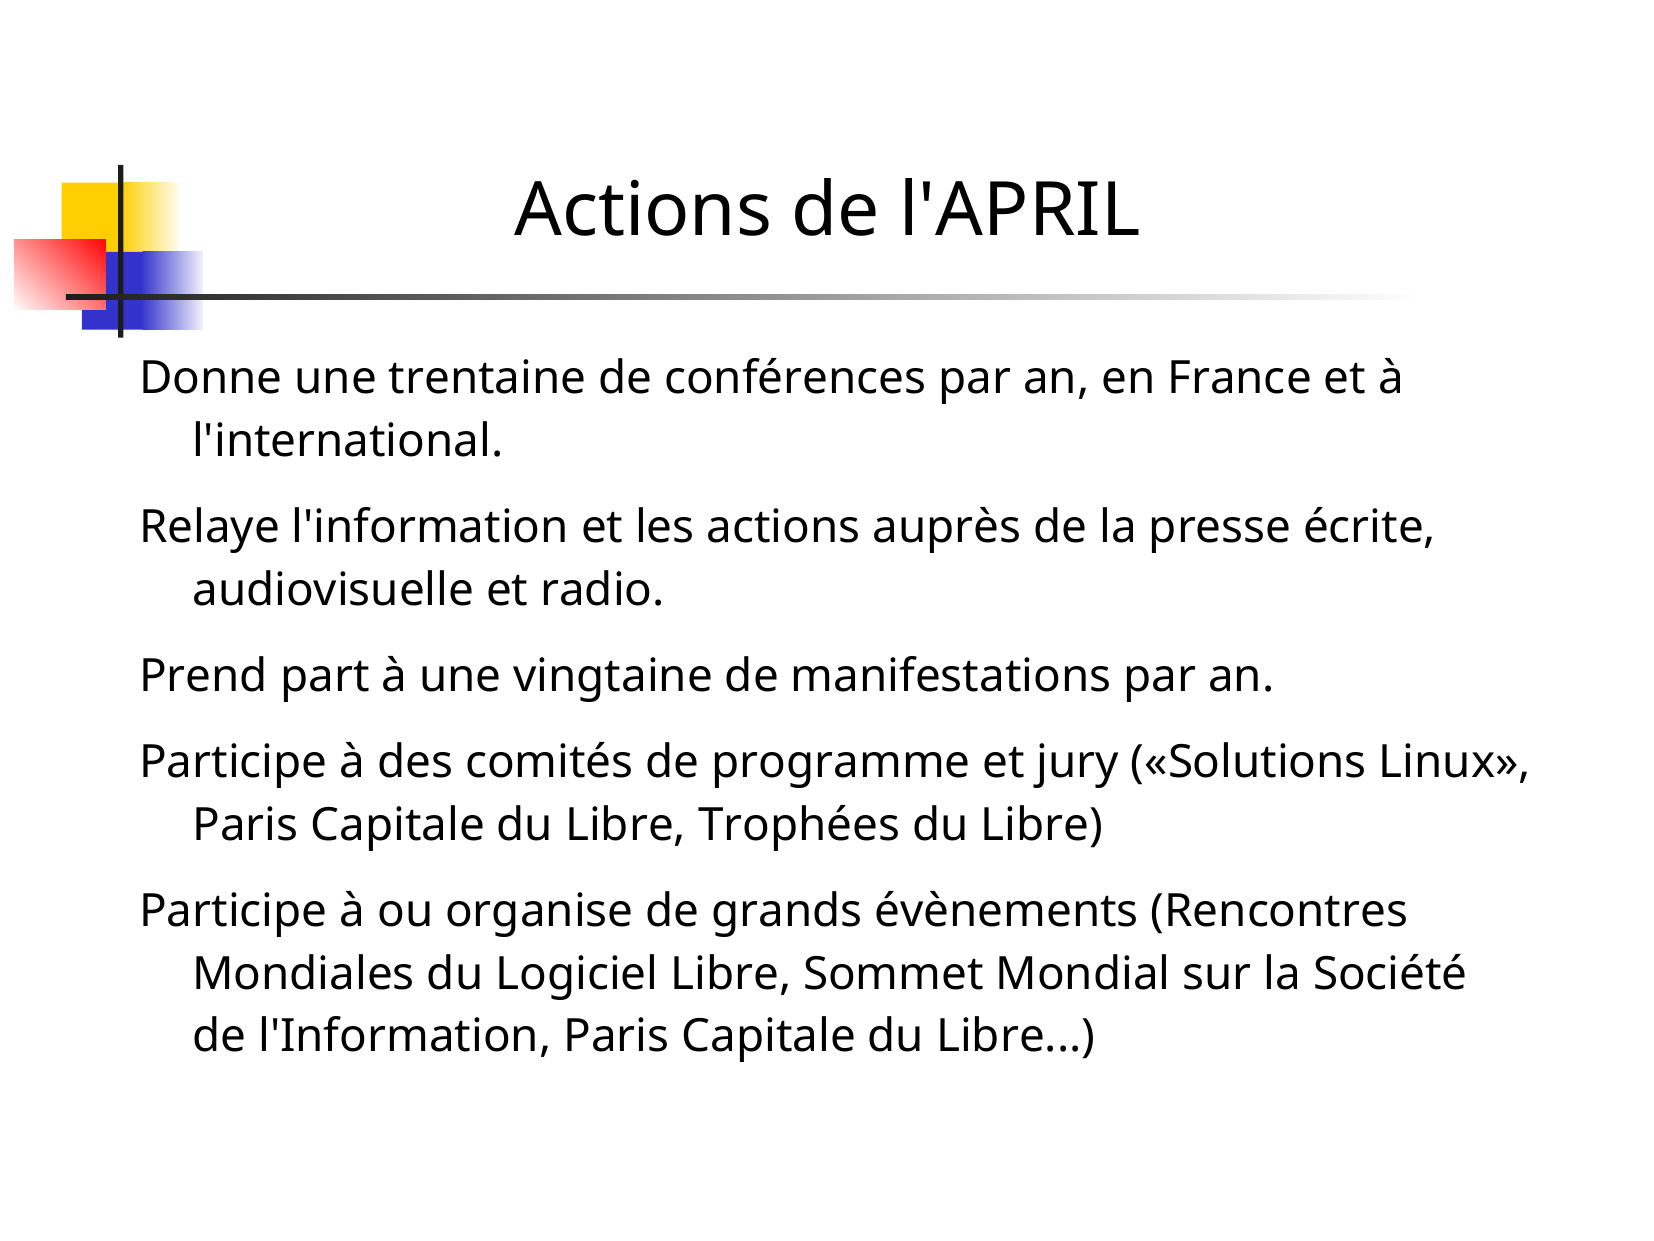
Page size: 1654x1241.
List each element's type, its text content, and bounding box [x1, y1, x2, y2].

list Donne une trentaine de conférences par an, en France et à l'international. Relaye l'information et les actions auprès de la presse écrite, audiovisuelle et radio. Prend part à une vingtaine de manifestations par an. Participe à des comités de programme et jury («Solutions Linux», Paris Capitale du Libre, Trophées du Libre) Participe à ou organise de grands évènements (Rencontres Mondiales du Logiciel Libre, Sommet Mondial sur la Société de l'Information, Paris Capitale du Libre...) [121, 344, 1534, 1112]
title Actions de l'APRIL [121, 110, 1534, 303]
